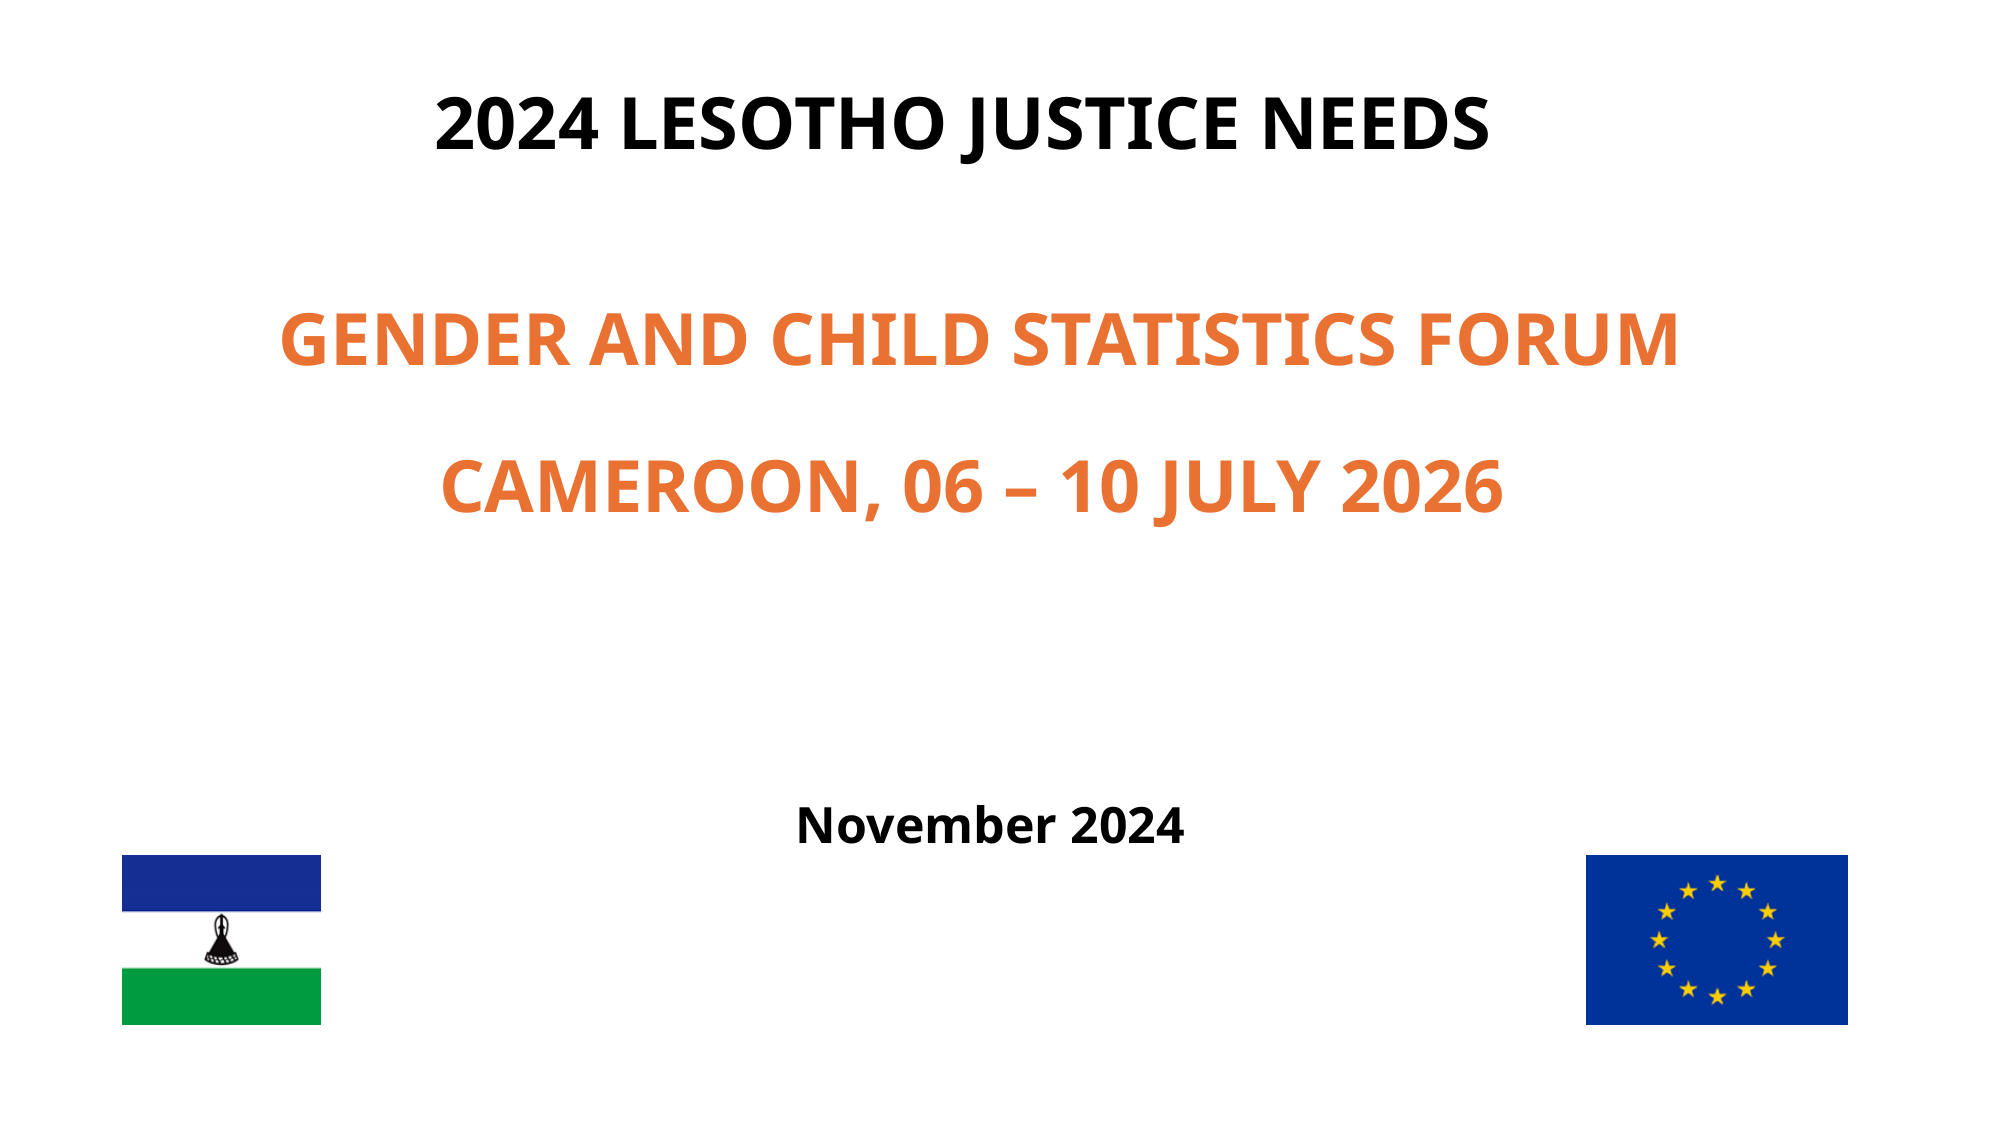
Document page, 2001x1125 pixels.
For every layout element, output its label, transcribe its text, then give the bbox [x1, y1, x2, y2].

title 2024 LESOTHO JUSTICE NEEDS GENDER AND CHILD STATISTICS FORUM CAMEROON, 06 – 10 JULY 2026 [194, 75, 1751, 682]
picture [122, 855, 321, 1025]
subtitle November 2024 [373, 711, 1607, 902]
picture [1586, 855, 1848, 1025]
